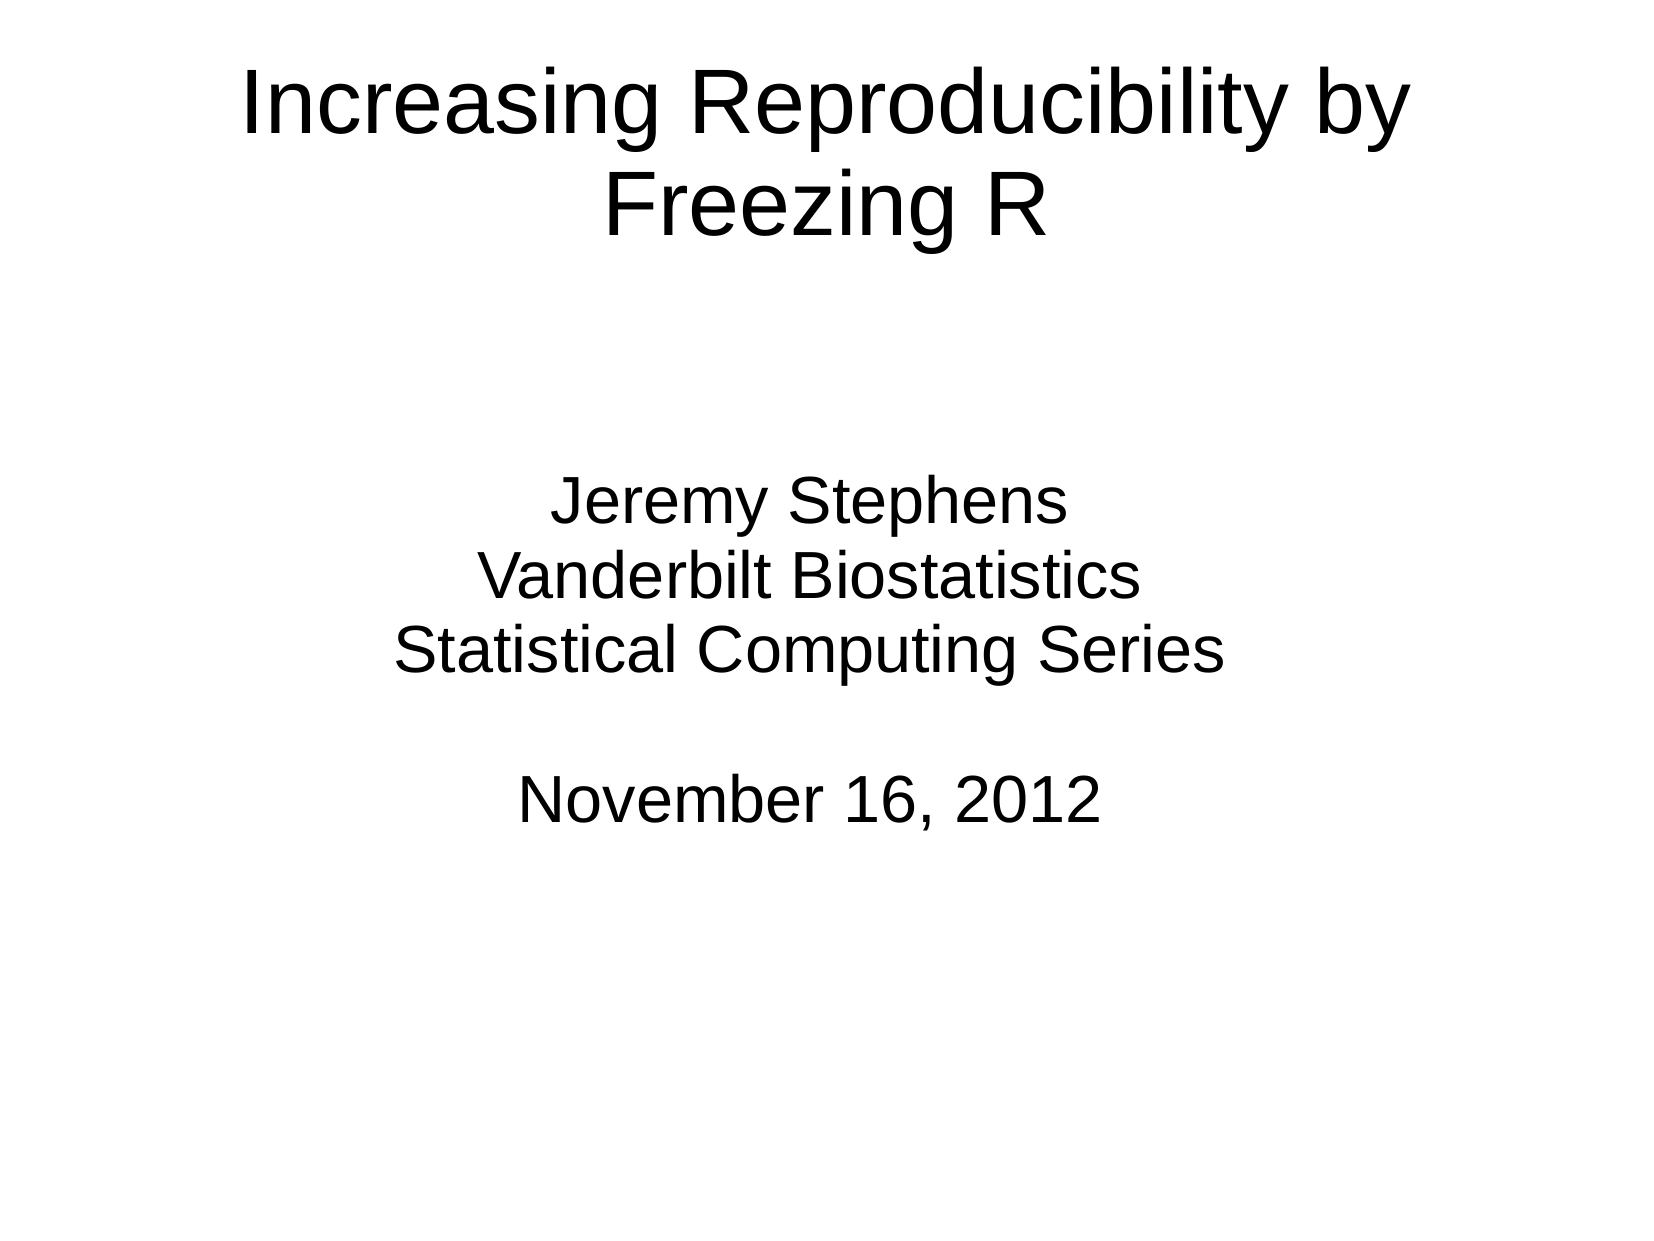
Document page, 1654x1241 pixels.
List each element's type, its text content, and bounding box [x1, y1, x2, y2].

title Increasing Reproducibility by Freezing R [82, 49, 1571, 257]
subtitle Jeremy Stephens Vanderbilt Biostatistics Statistical Computing Series November 16, 2012 [82, 290, 1538, 1010]
